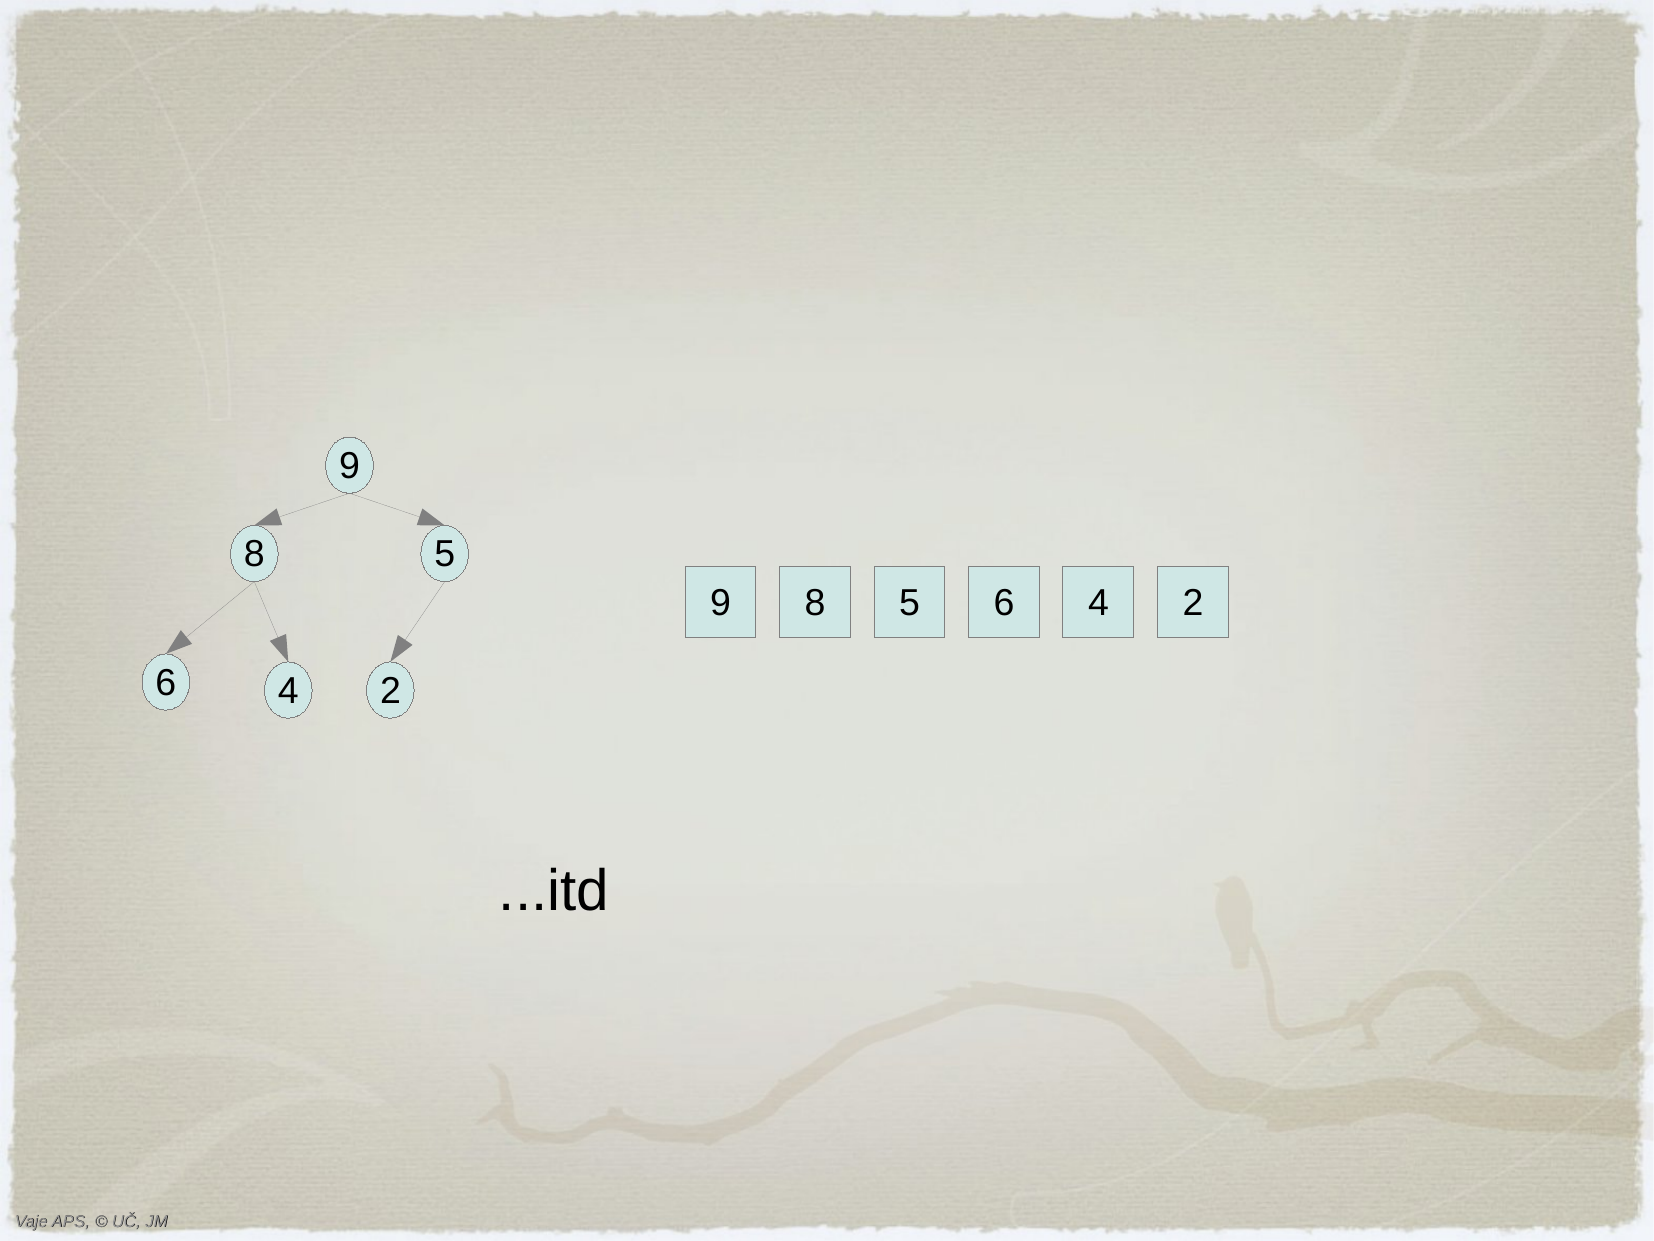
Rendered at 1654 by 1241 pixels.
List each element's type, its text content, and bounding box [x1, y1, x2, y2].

text_box 4 [1062, 566, 1134, 638]
text_box 5 [420, 525, 469, 582]
text_box 4 [264, 661, 313, 719]
text_box 9 [685, 566, 756, 638]
text_box 2 [366, 661, 415, 719]
text_box 5 [874, 566, 945, 638]
text_box 6 [142, 653, 190, 711]
text_box 8 [779, 566, 851, 638]
text_box 2 [1157, 566, 1229, 638]
text_box ...itd [484, 850, 1028, 931]
text_box 6 [968, 566, 1040, 638]
picture [0, 0, 1654, 1241]
text_box 9 [325, 437, 374, 493]
text_box 8 [230, 525, 279, 582]
